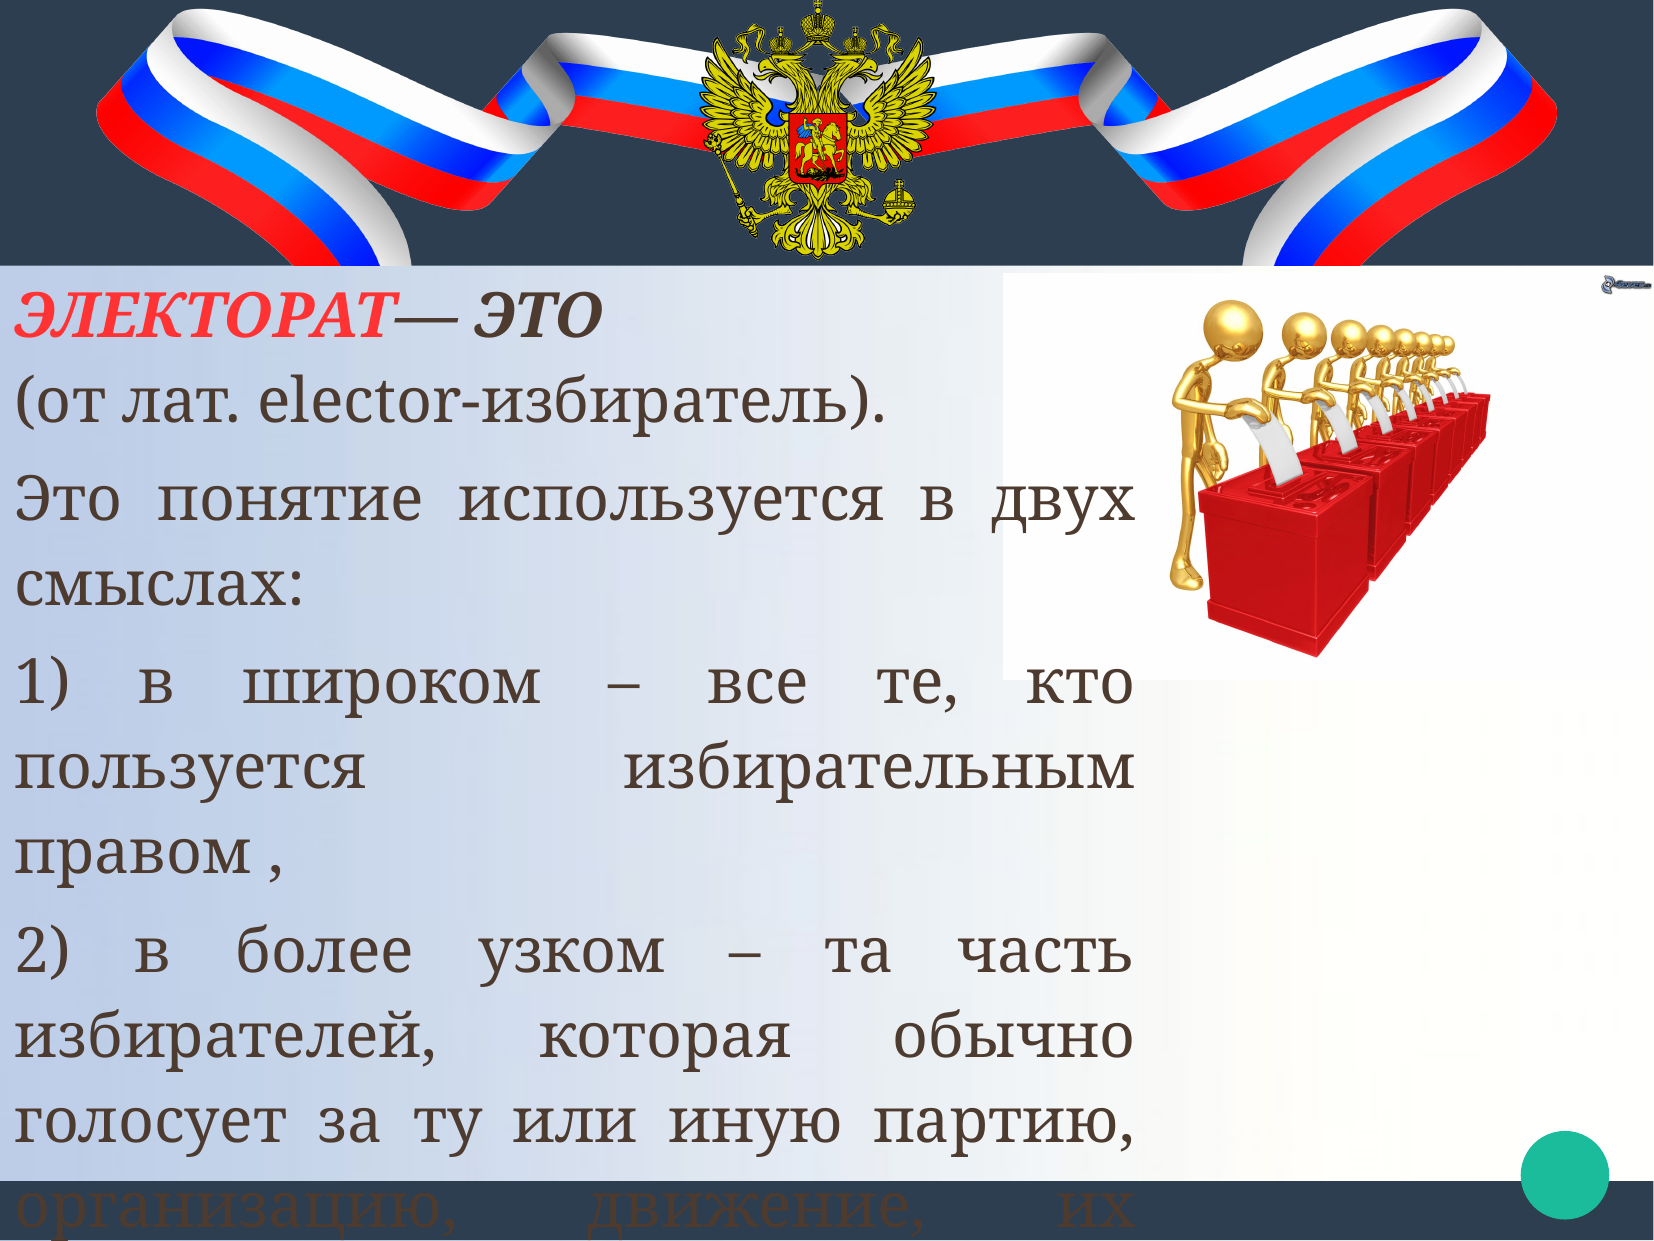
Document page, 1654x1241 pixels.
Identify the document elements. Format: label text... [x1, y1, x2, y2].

text_box Электорат— Это (от лат. elector-избиратель). Это понятие используется в двух смыслах: 1) в широком – все те, кто пользуется избирательным правом , 2) в более узком – та часть избирателей, которая обычно голосует за ту или иную партию, организацию, движение, их представителей или за данного независимого депутата. [0, 263, 1152, 1234]
picture [96, 0, 1654, 1181]
